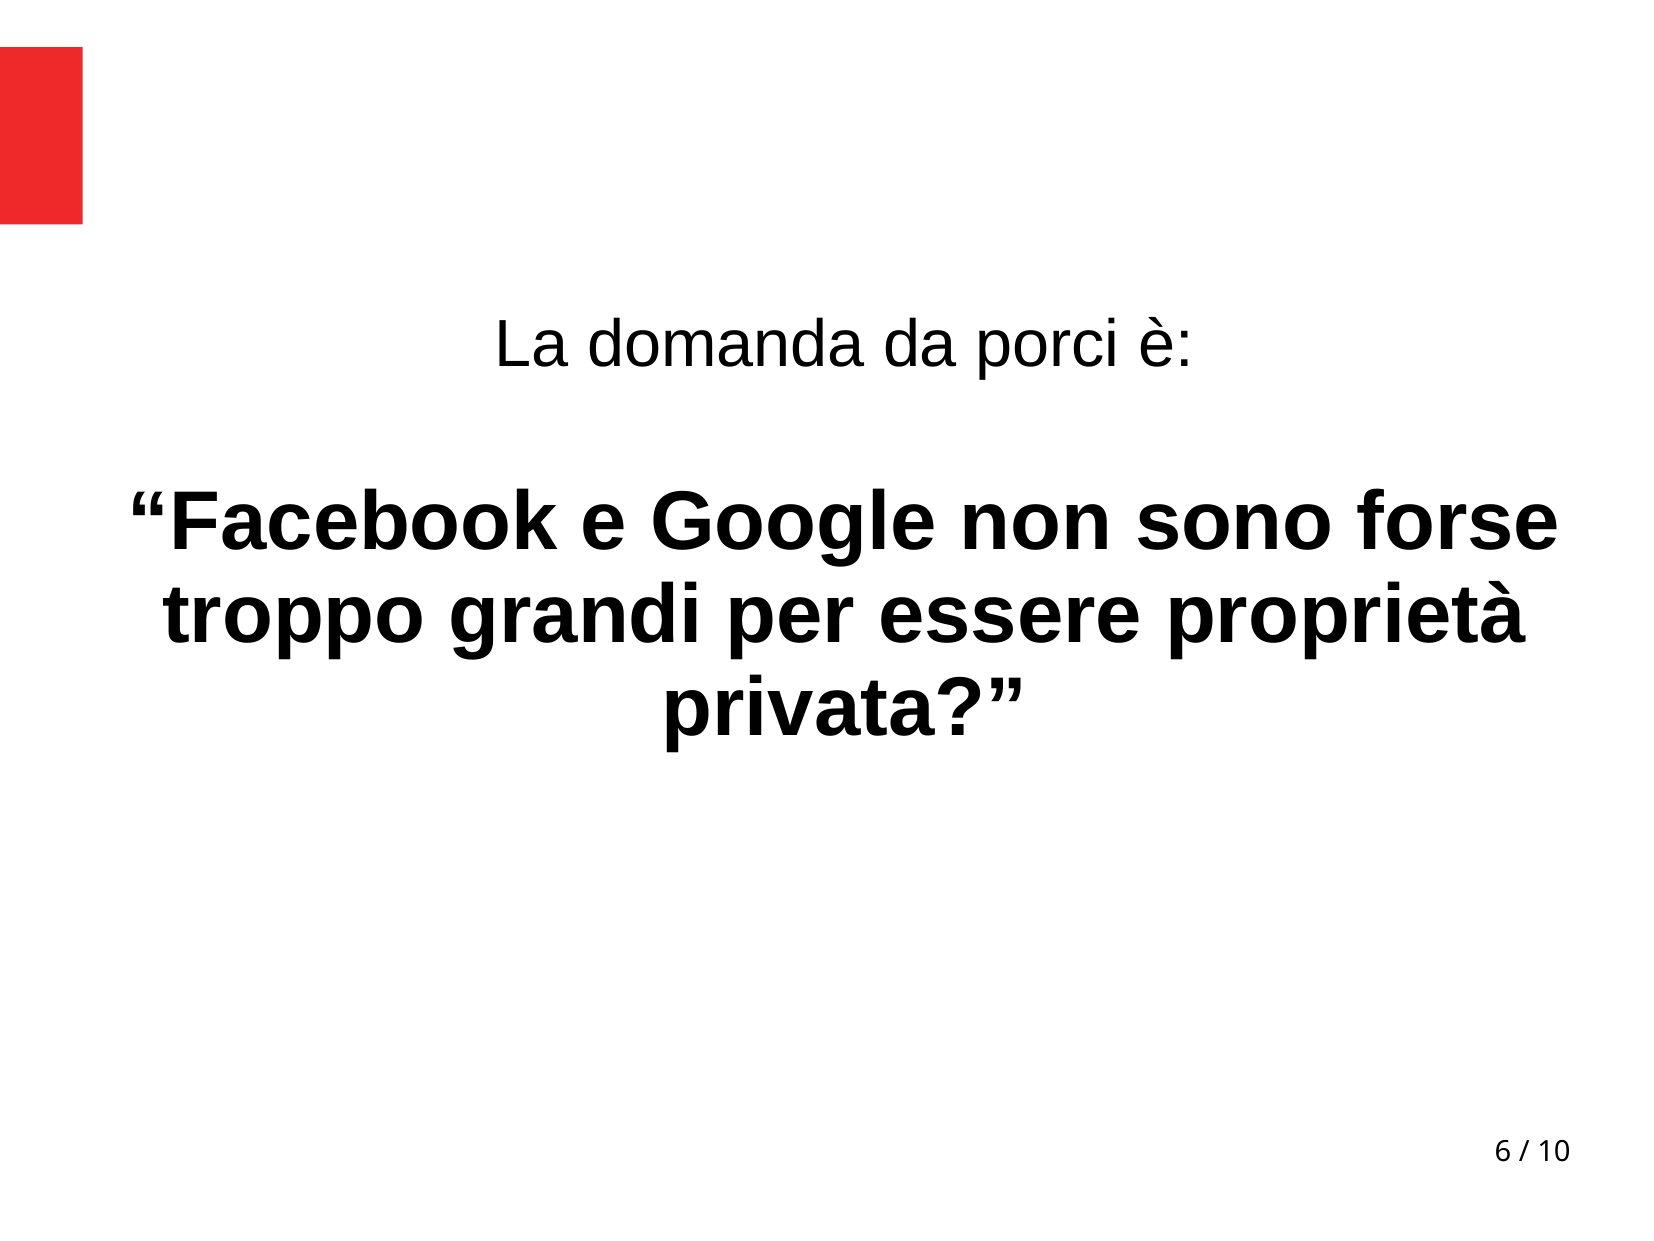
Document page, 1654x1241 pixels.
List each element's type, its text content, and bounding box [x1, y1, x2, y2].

subtitle La domanda da porci è: “Facebook e Google non sono forse troppo grandi per essere proprietà privata?” [118, 49, 1571, 1010]
